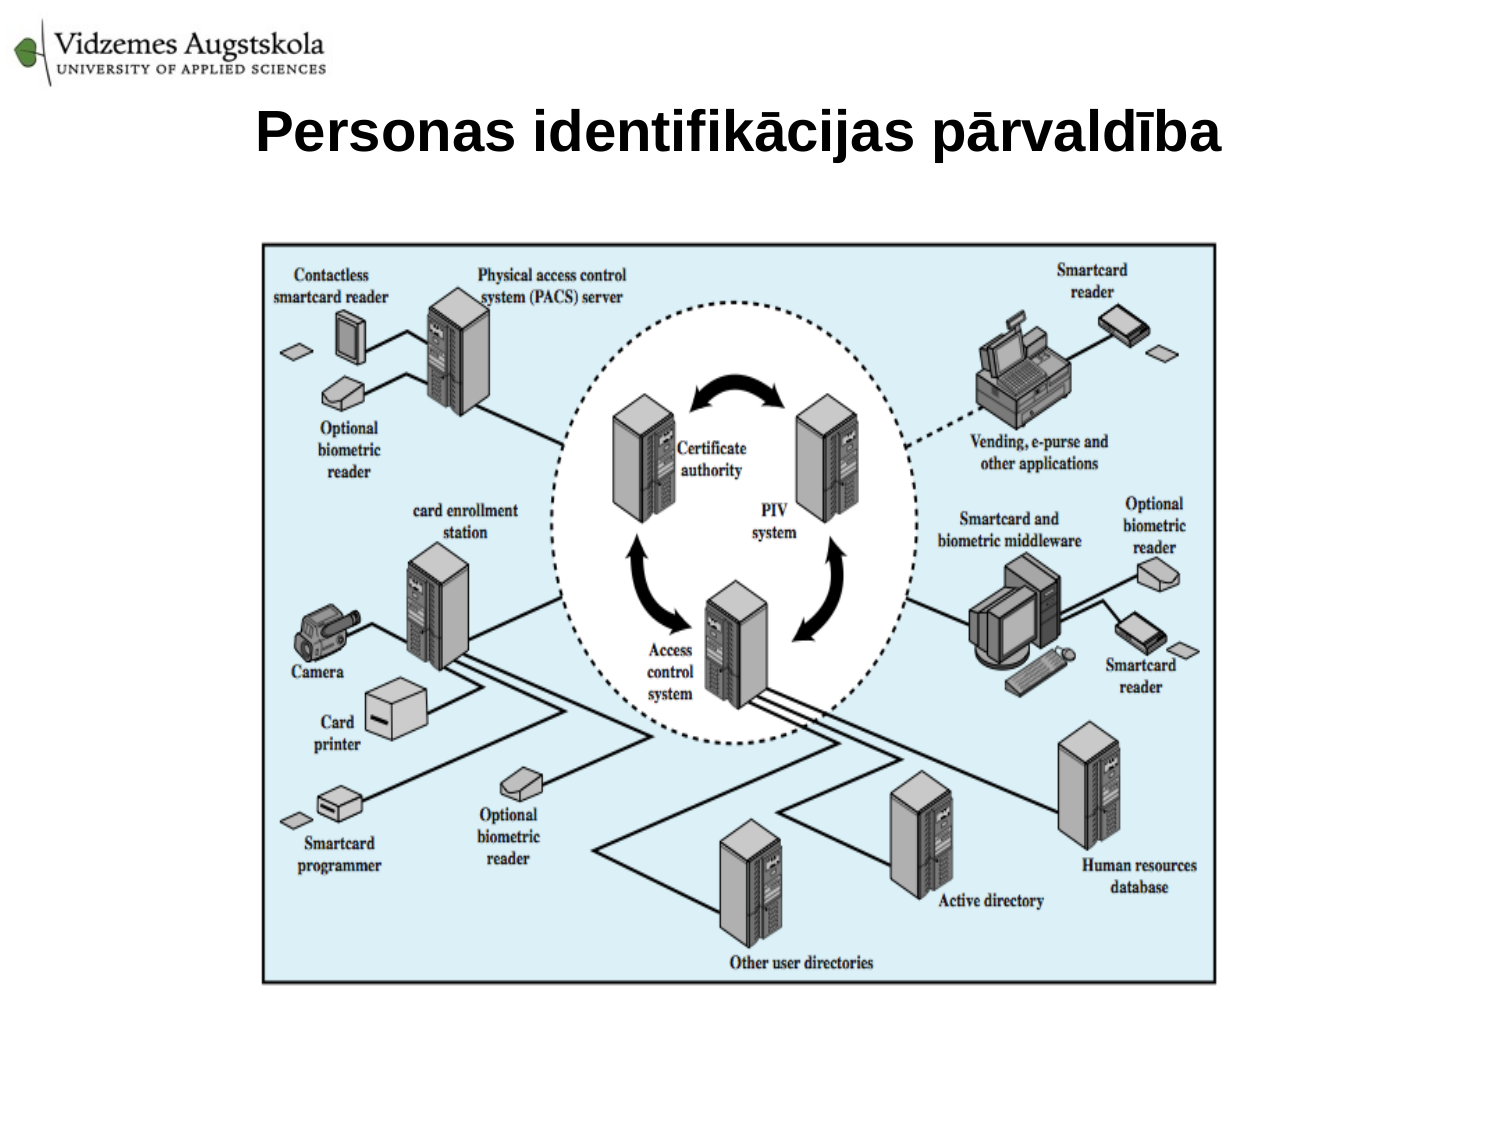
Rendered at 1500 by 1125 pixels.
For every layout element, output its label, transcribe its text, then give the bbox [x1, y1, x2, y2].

picture [237, 214, 1260, 1004]
title Personas identifikācijas pārvaldība [85, 87, 1372, 177]
picture [5, 2, 334, 102]
